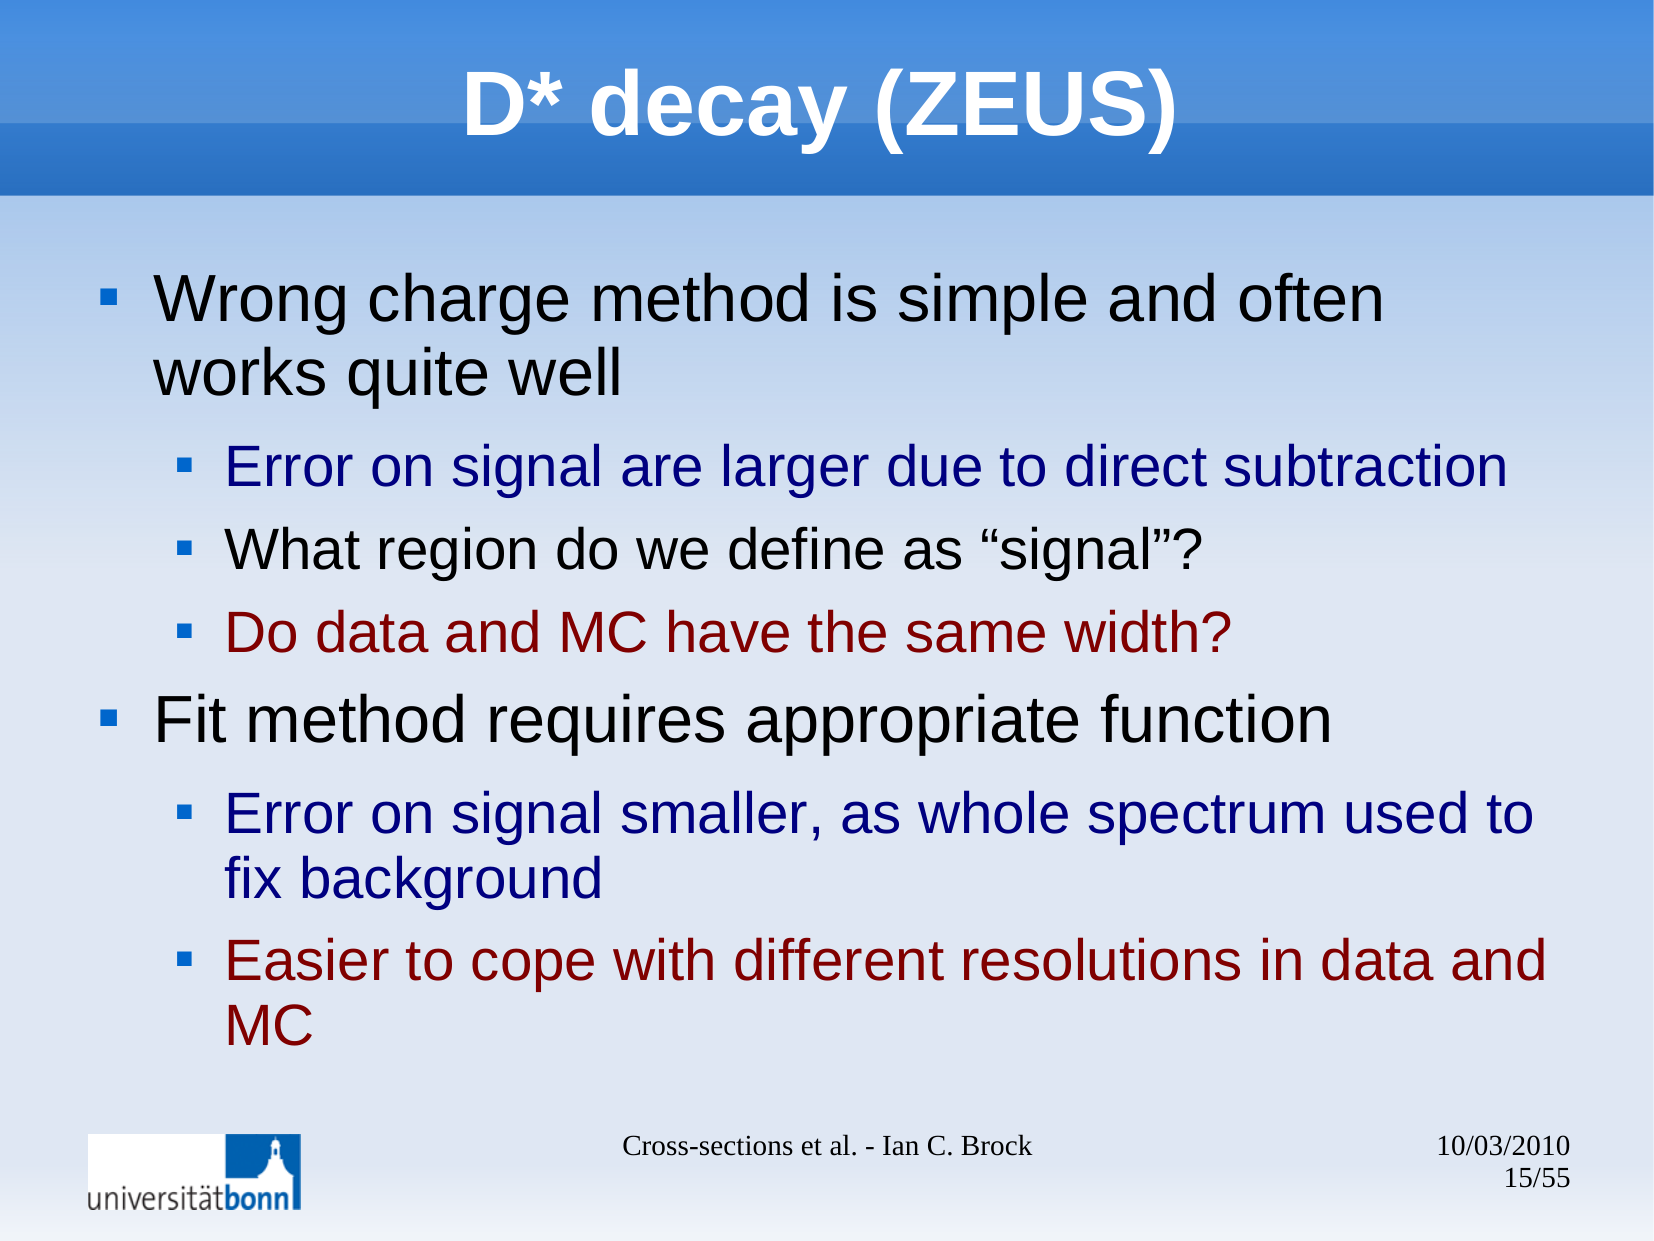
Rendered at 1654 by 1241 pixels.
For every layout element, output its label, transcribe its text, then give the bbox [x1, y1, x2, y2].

title D* decay (ZEUS) [76, 0, 1565, 208]
picture [0, 0, 1654, 1241]
list Wrong charge method is simple and often works quite well Error on signal are larger due to direct subtraction What region do we define as “signal”? Do data and MC have the same width? Fit method requires appropriate function Error on signal smaller, as whole spectrum used to fix background Easier to cope with different resolutions in data and MC [82, 260, 1571, 1080]
